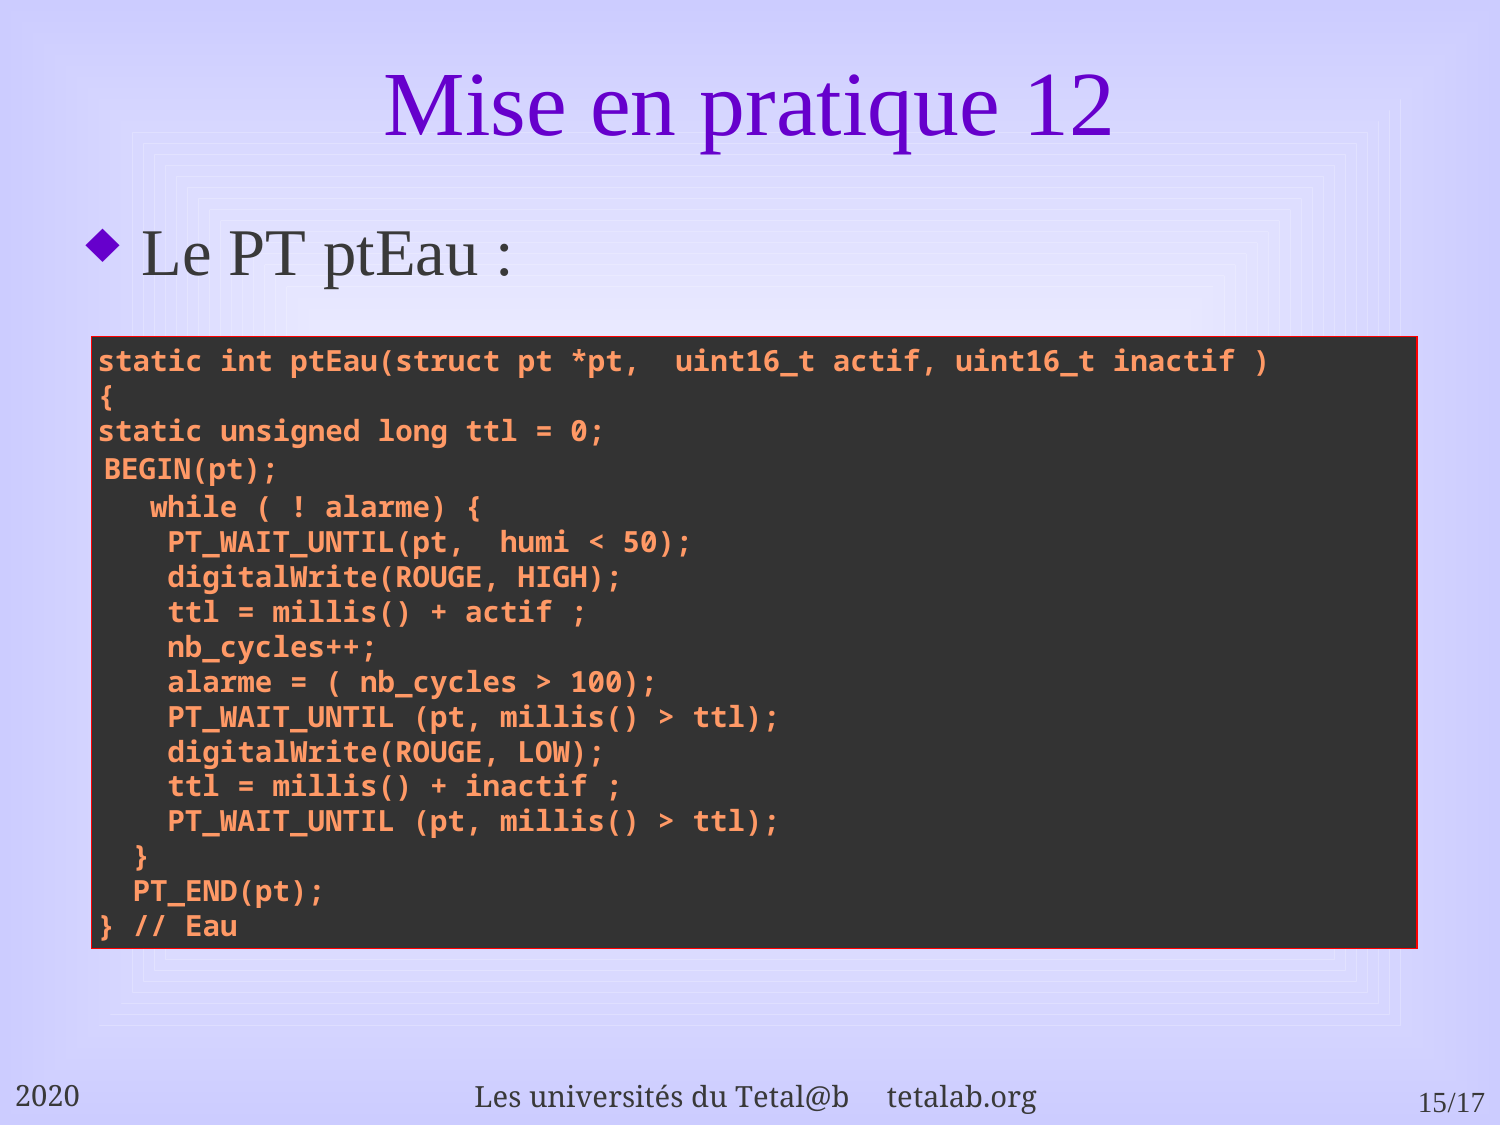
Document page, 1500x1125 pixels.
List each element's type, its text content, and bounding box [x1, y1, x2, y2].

text_box static int ptEau(struct pt *pt, uint16_t actif, uint16_t inactif ) { static unsigned long ttl = 0; BEGIN(pt); while ( ! alarme) { PT_WAIT_UNTIL(pt, humi < 50); digitalWrite(ROUGE, HIGH); ttl = millis() + actif ; nb_cycles++; alarme = ( nb_cycles > 100); PT_WAIT_UNTIL (pt, millis() > ttl); digitalWrite(ROUGE, LOW); ttl = millis() + inactif ; PT_WAIT_UNTIL (pt, millis() > ttl); } PT_END(pt); } // Eau [92, 337, 1417, 949]
title Mise en pratique 12 [0, 0, 1500, 198]
list Le PT ptEau : [70, 200, 1453, 461]
